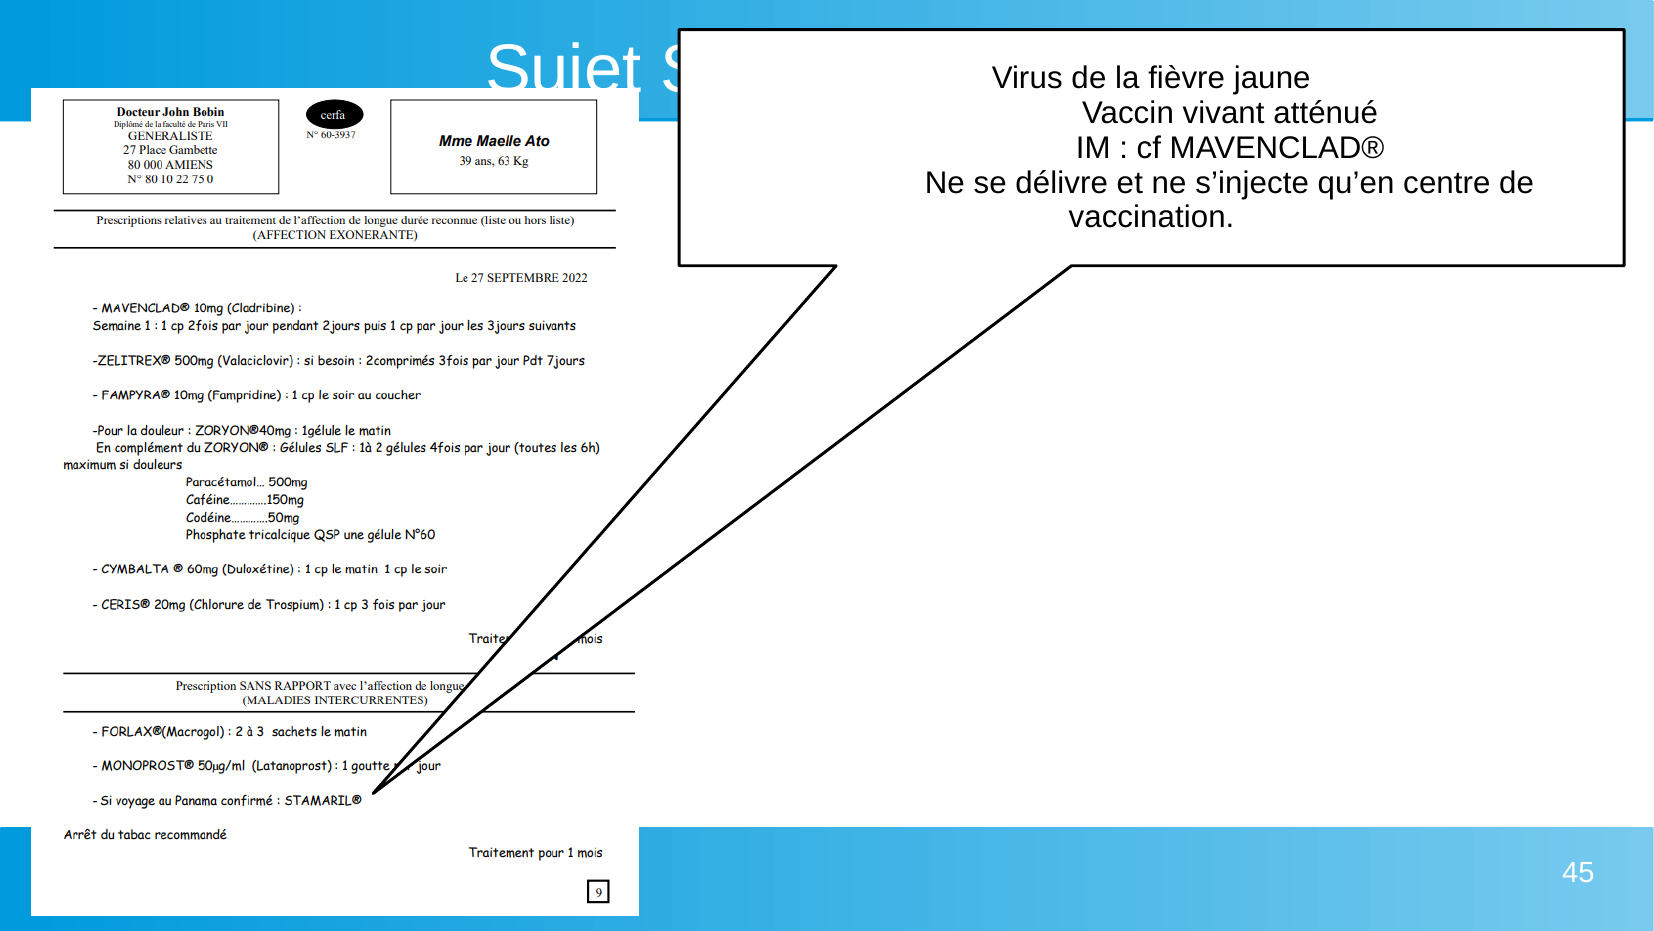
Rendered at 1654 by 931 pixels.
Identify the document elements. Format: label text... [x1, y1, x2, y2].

title Sujet Septembre 2022 [59, 29, 679, 108]
text_box Virus de la fièvre jaune Vaccin vivant atténué IM : cf MAVENCLAD® Ne se délivre et ne s’injecte qu’en centre de vaccination. [373, 29, 1625, 794]
picture [31, 88, 639, 916]
